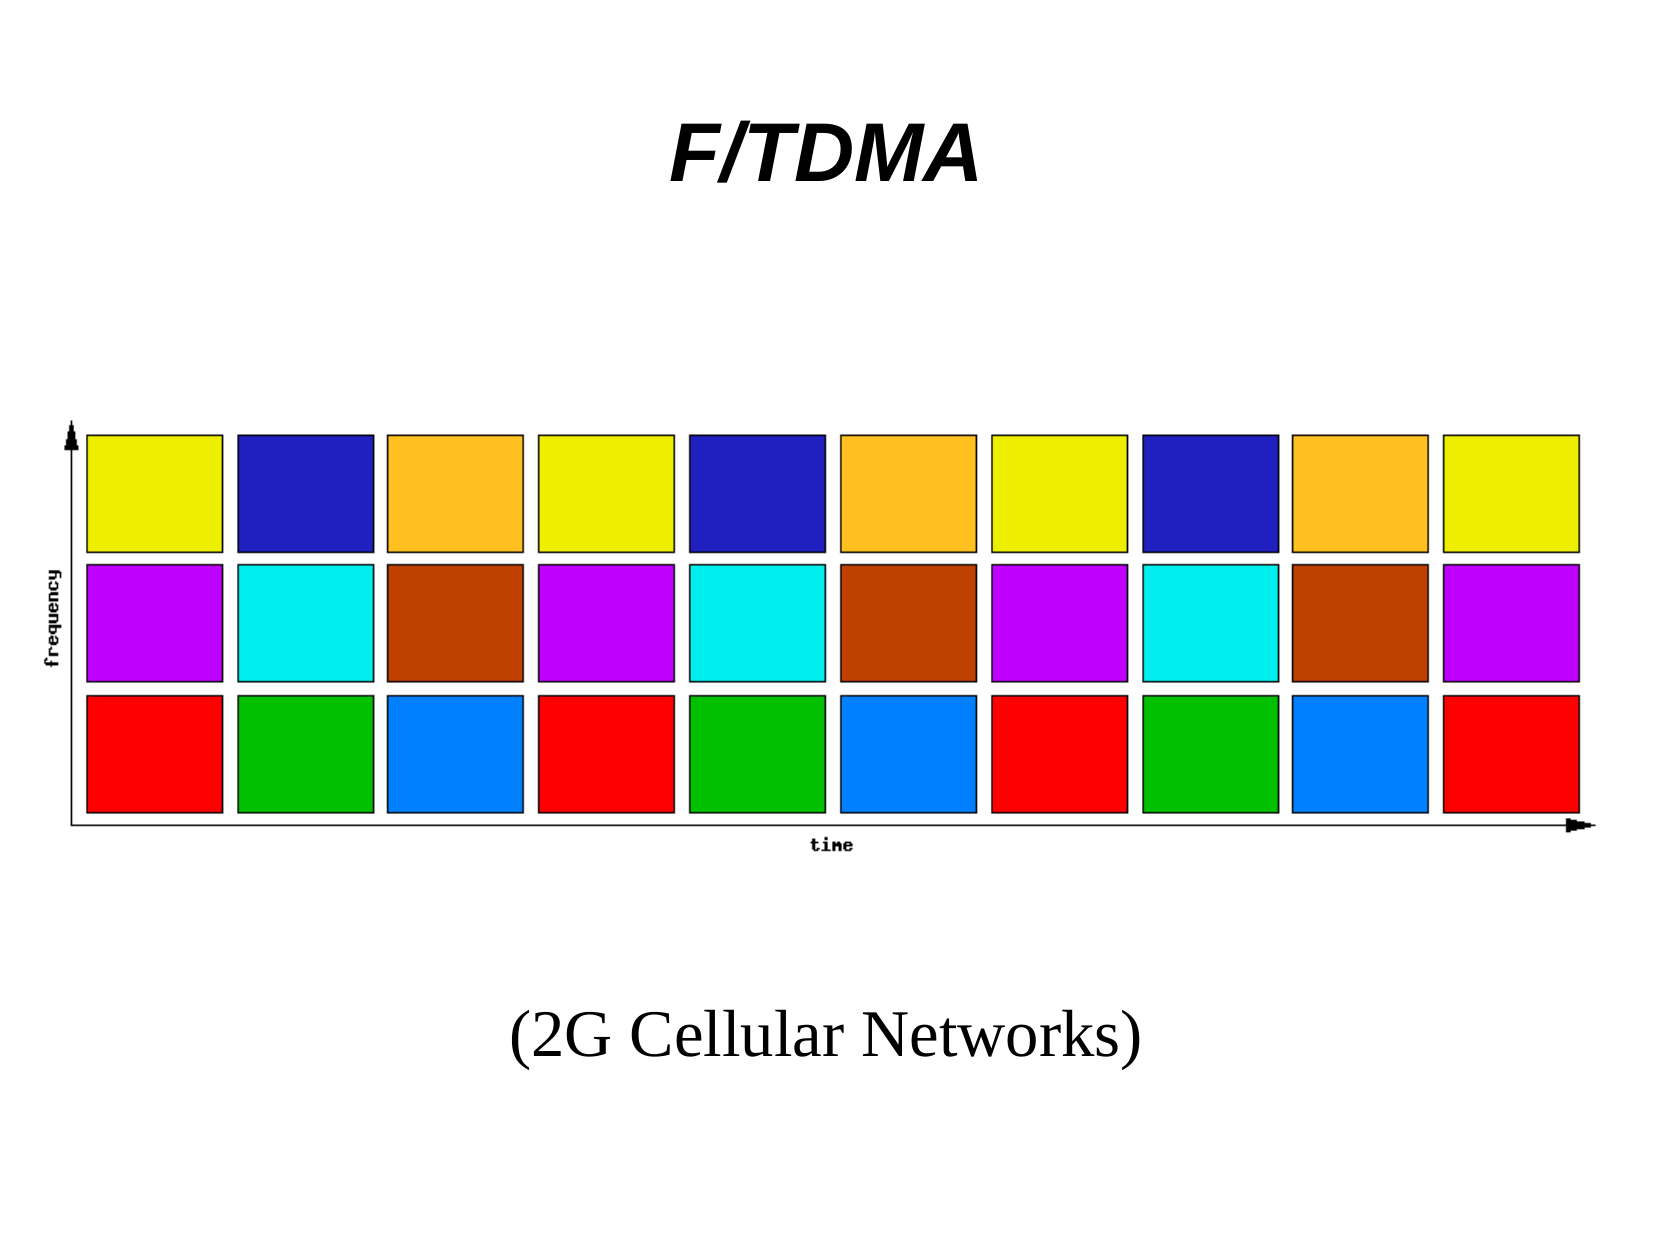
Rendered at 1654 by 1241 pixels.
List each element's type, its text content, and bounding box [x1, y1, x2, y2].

title F/TDMA [82, 49, 1571, 257]
picture [32, 388, 1627, 856]
subtitle (2G Cellular Networks) [82, 915, 1571, 1152]
